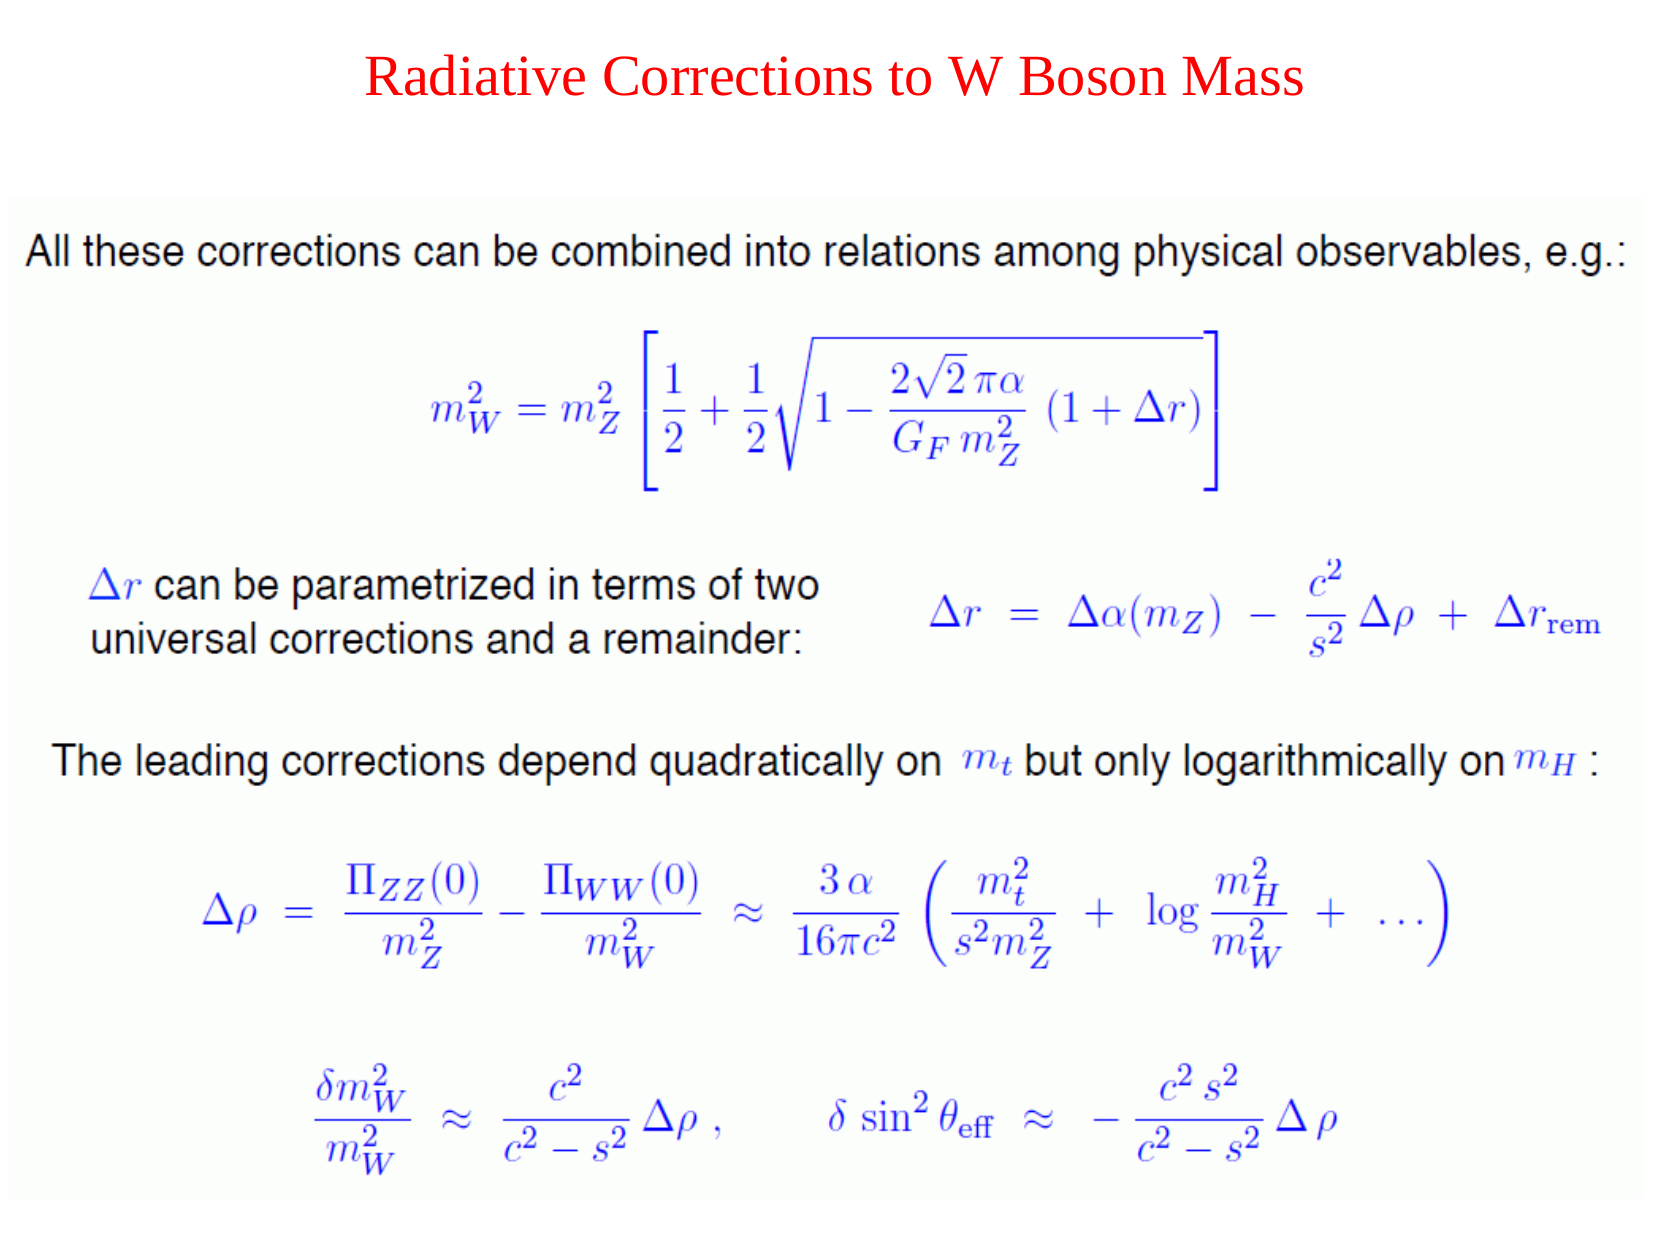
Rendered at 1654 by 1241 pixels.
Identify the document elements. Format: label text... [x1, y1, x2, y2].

title Radiative Corrections to W Boson Mass [128, 4, 1541, 149]
picture [9, 197, 1644, 1199]
